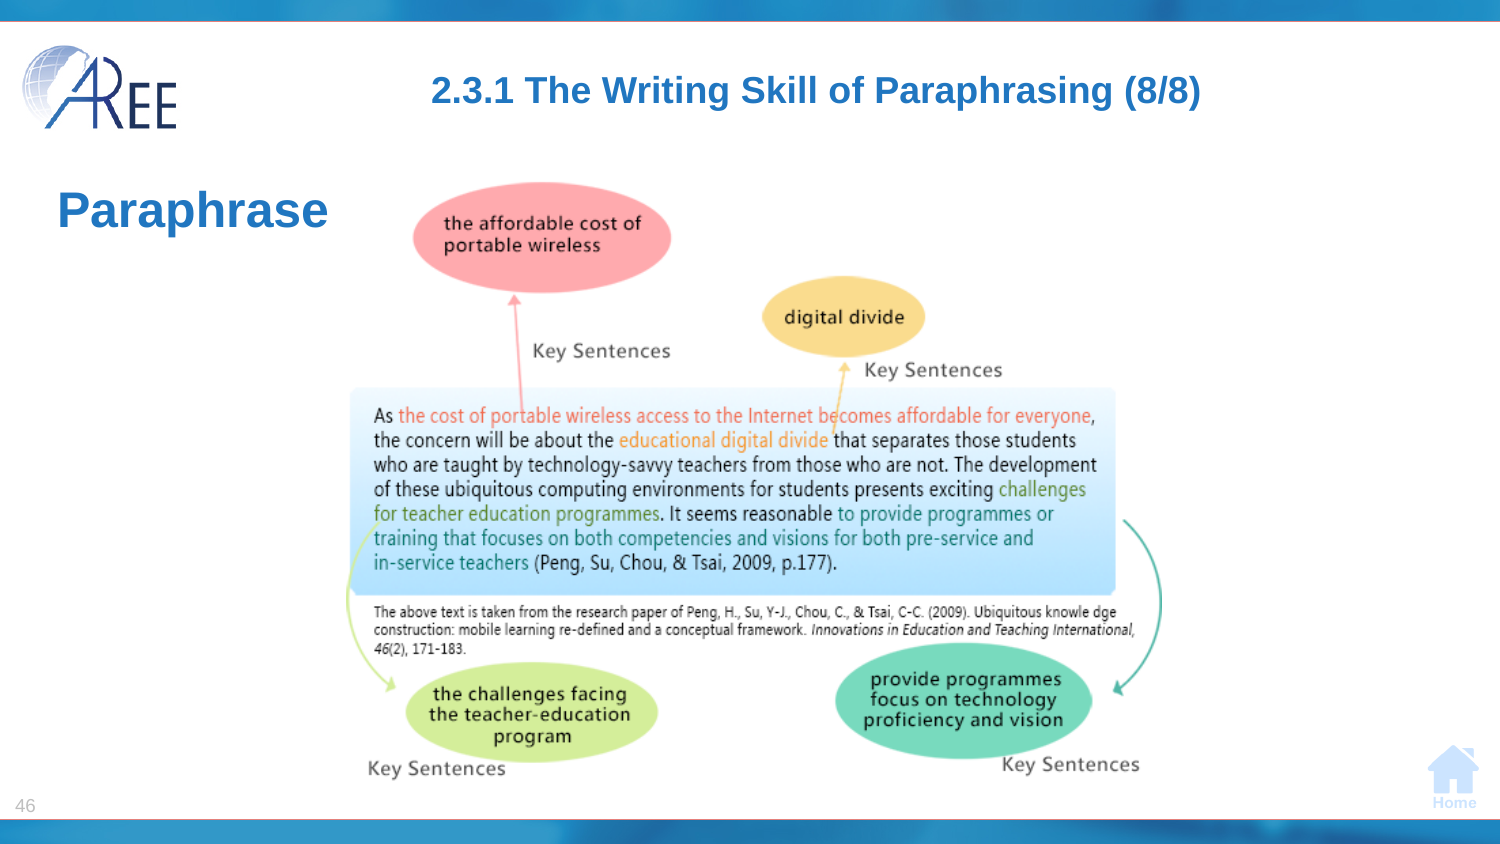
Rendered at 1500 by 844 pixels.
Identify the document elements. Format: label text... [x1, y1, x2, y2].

picture [346, 170, 1162, 783]
subtitle Paraphrase [42, 128, 1461, 268]
text_box 46 [0, 782, 338, 827]
title 2.3.1 The Writing Skill of Paraphrasing (8/8) [415, 63, 1466, 155]
